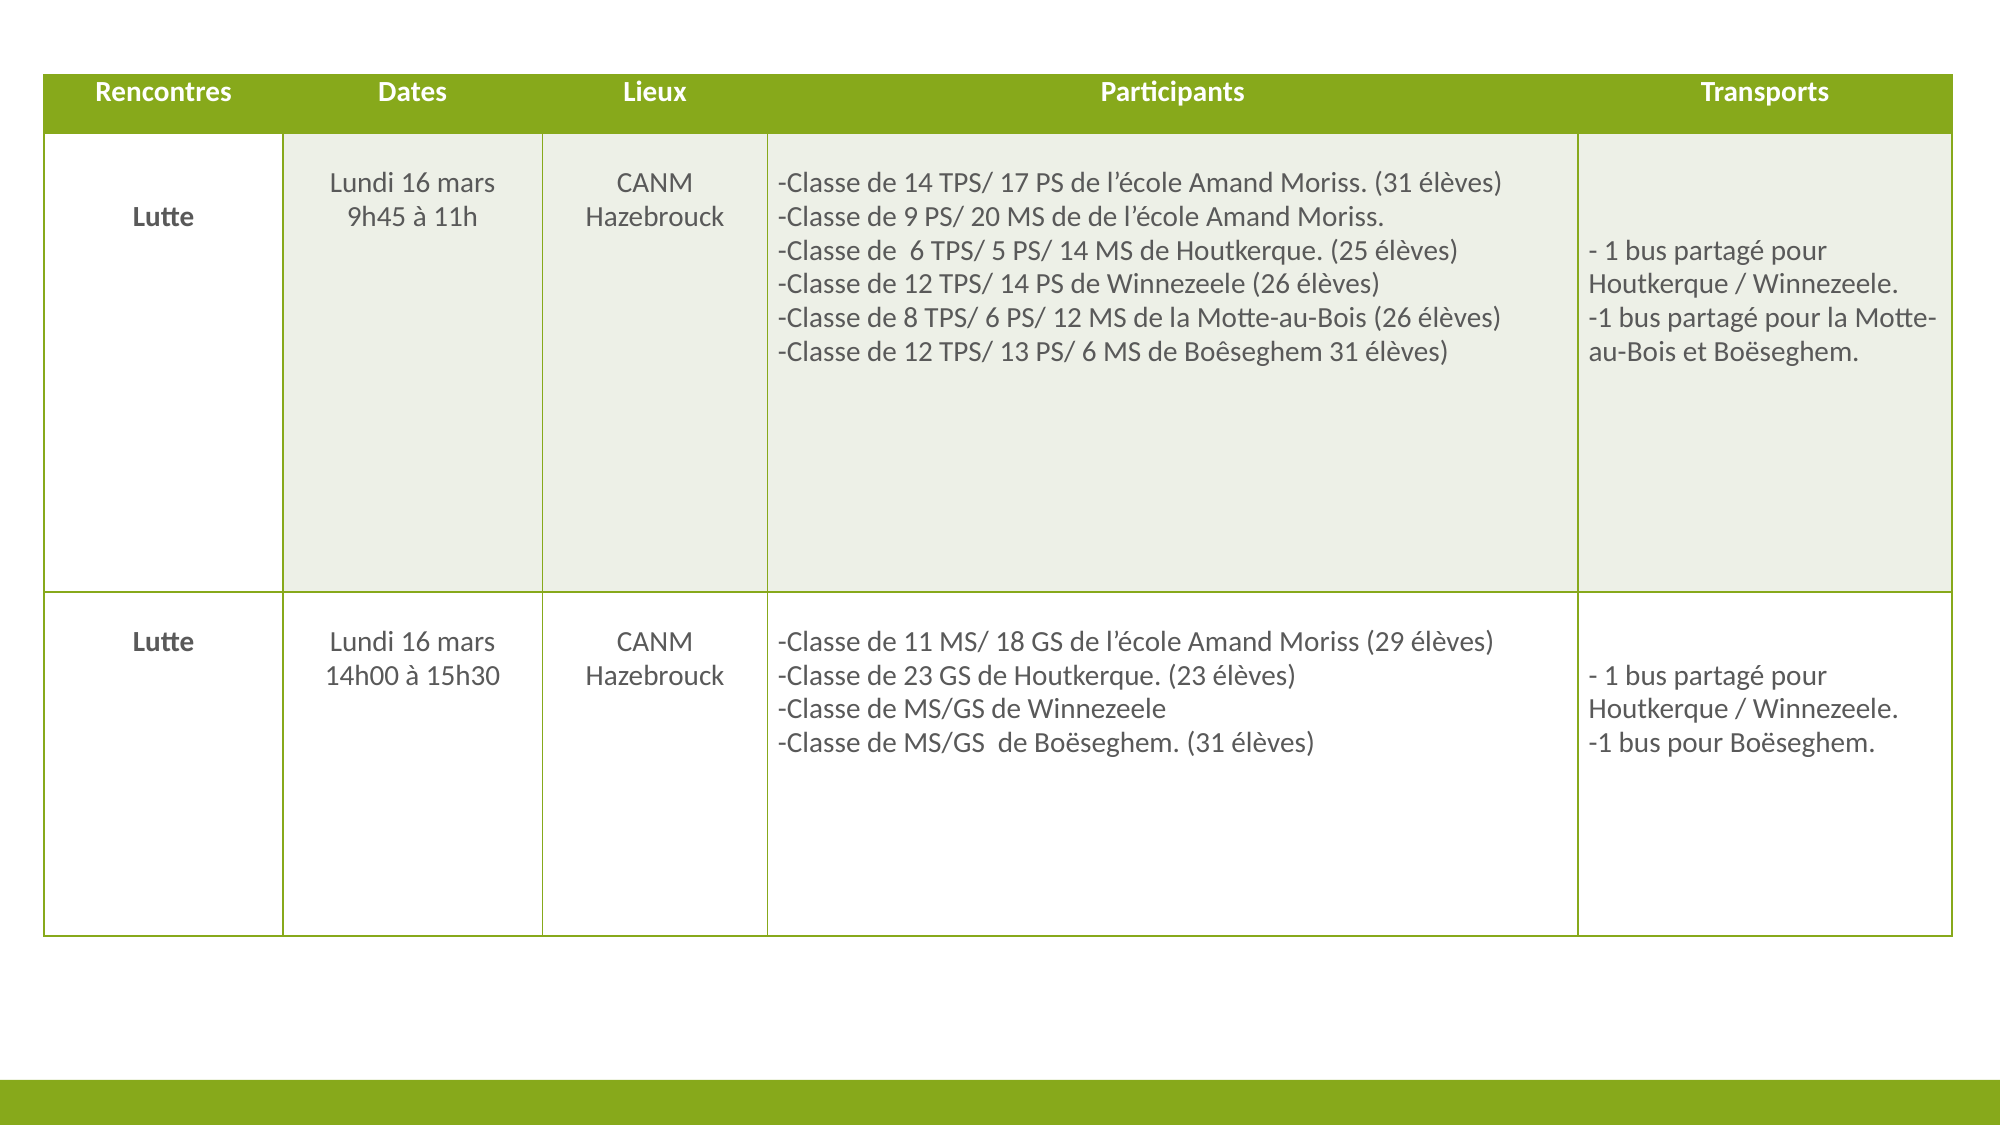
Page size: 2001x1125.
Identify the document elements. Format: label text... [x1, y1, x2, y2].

table_cell -Classe de 11 MS/ 18 GS de l’école Amand Moriss (29 élèves) -Classe de 23 GS de Houtkerque. (23 élèves) -Classe de MS/GS de Winnezeele -Classe de MS/GS de Boëseghem. (31 élèves) [768, 593, 1577, 935]
table_header Lieux [543, 76, 767, 132]
table_cell Lundi 16 mars 9h45 à 11h [284, 134, 542, 591]
table_cell -Classe de 14 TPS/ 17 PS de l’école Amand Moriss. (31 élèves) -Classe de 9 PS/ 20 MS de de l’école Amand Moriss. -Classe de 6 TPS/ 5 PS/ 14 MS de Houtkerque. (25 élèves) -Classe de 12 TPS/ 14 PS de Winnezeele (26 élèves) -Classe de 8 TPS/ 6 PS/ 12 MS de la Motte-au-Bois (26 élèves) -Classe de 12 TPS/ 13 PS/ 6 MS de Boêseghem 31 élèves) [768, 134, 1577, 591]
table_header Rencontres [45, 76, 282, 132]
table_cell Lundi 16 mars 14h00 à 15h30 [284, 593, 542, 935]
table_cell Lutte [45, 134, 282, 591]
table_cell CANM Hazebrouck [543, 593, 767, 935]
table_header Dates [284, 76, 542, 132]
table_header Transports [1579, 76, 1951, 132]
table_cell - 1 bus partagé pour Houtkerque / Winnezeele. -1 bus partagé pour la Motte-au-Bois et Boëseghem. [1579, 134, 1951, 591]
table_cell Lutte [45, 593, 282, 935]
table_cell CANM Hazebrouck [543, 134, 767, 591]
table_cell - 1 bus partagé pour Houtkerque / Winnezeele. -1 bus pour Boëseghem. [1579, 593, 1951, 935]
table_header Participants [768, 76, 1577, 132]
